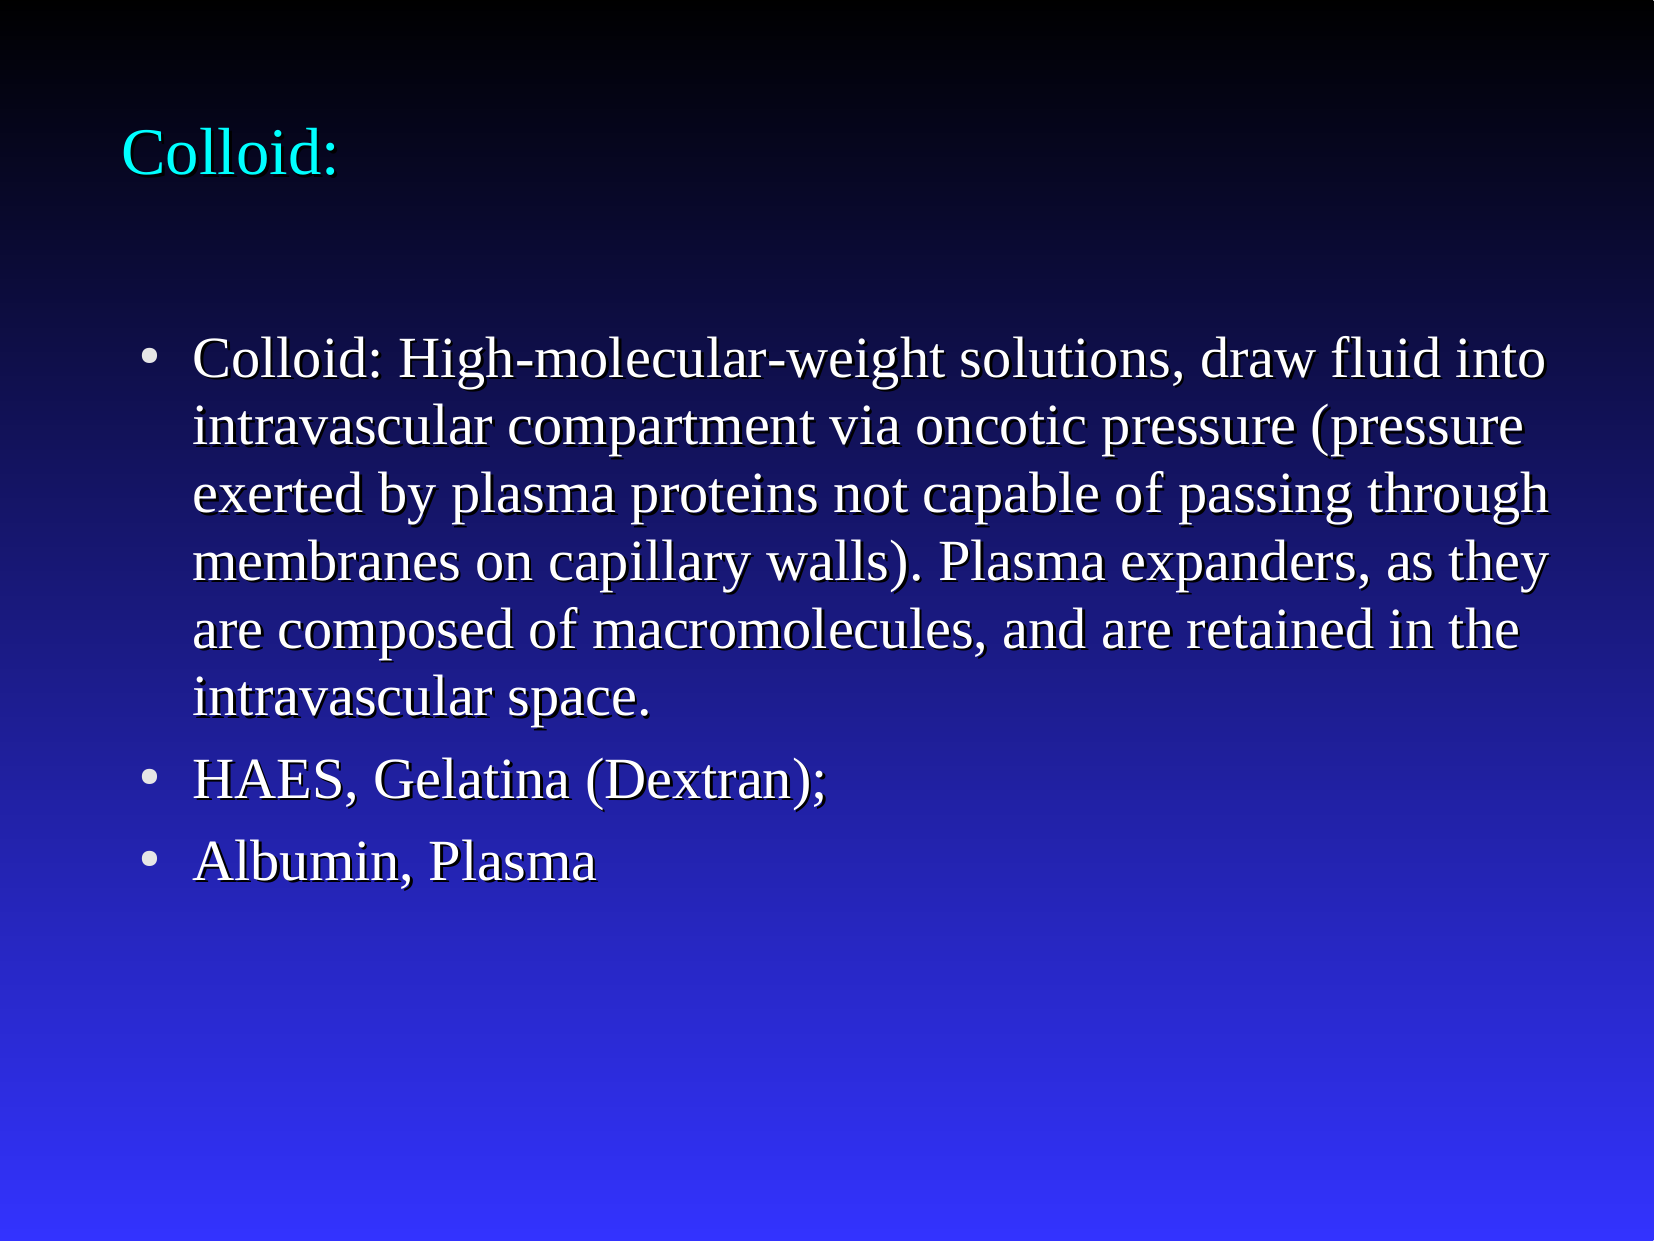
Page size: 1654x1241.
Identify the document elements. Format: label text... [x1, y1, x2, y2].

list Colloid: High-molecular-weight solutions, draw fluid into intravascular compartment via oncotic pressure (pressure exerted by plasma proteins not capable of passing through membranes on capillary walls). Plasma expanders, as they are composed of macromolecules, and are retained in the intravascular space. HAES, Gelatina (Dextran); Albumin, Plasma [121, 322, 1561, 1132]
title Colloid: [121, 46, 1534, 254]
